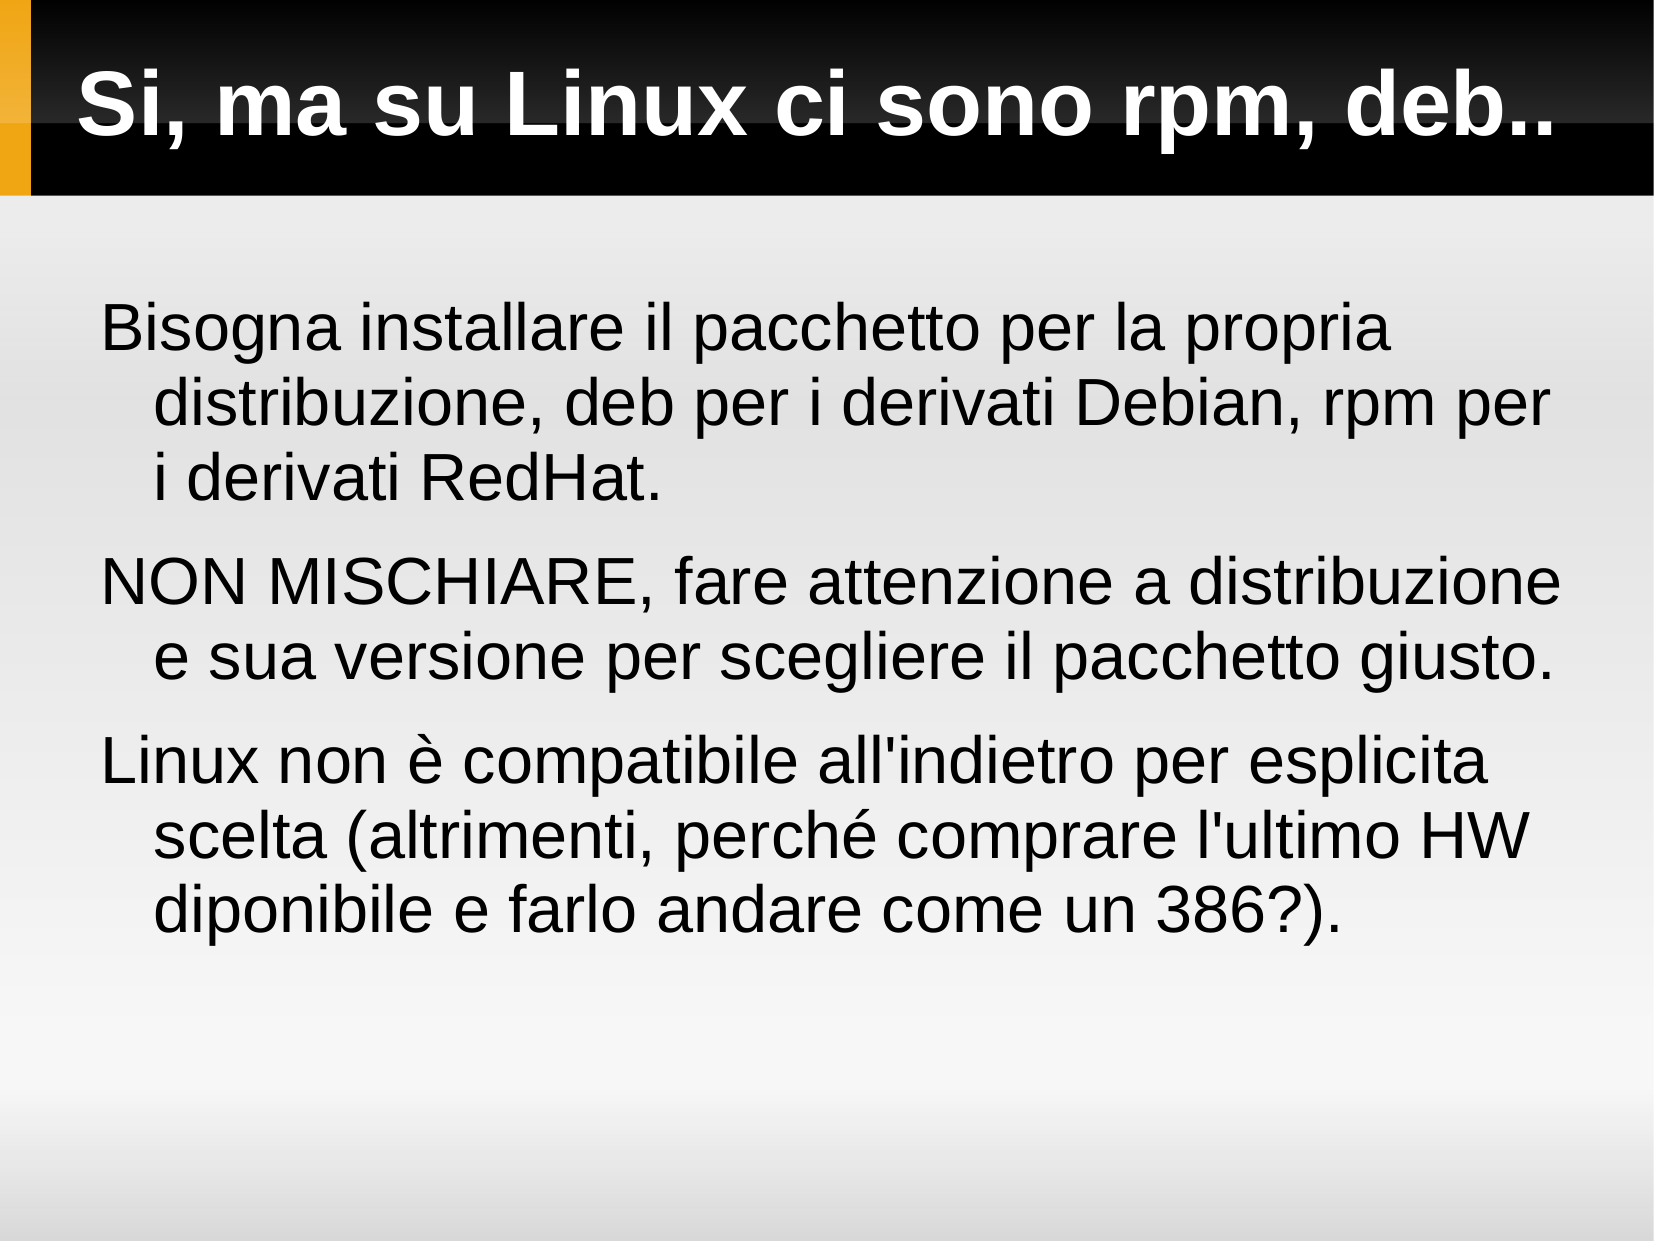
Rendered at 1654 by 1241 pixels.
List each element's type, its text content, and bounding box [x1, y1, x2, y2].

picture [0, 0, 1654, 1241]
list Bisogna installare il pacchetto per la propria distribuzione, deb per i derivati Debian, rpm per i derivati RedHat. NON MISCHIARE, fare attenzione a distribuzione e sua versione per scegliere il pacchetto giusto. Linux non è compatibile all'indietro per esplicita scelta (altrimenti, perché comprare l'ultimo HW diponibile e farlo andare come un 386?). [82, 290, 1571, 1094]
title Si, ma su Linux ci sono rpm, deb.. [76, 7, 1565, 200]
